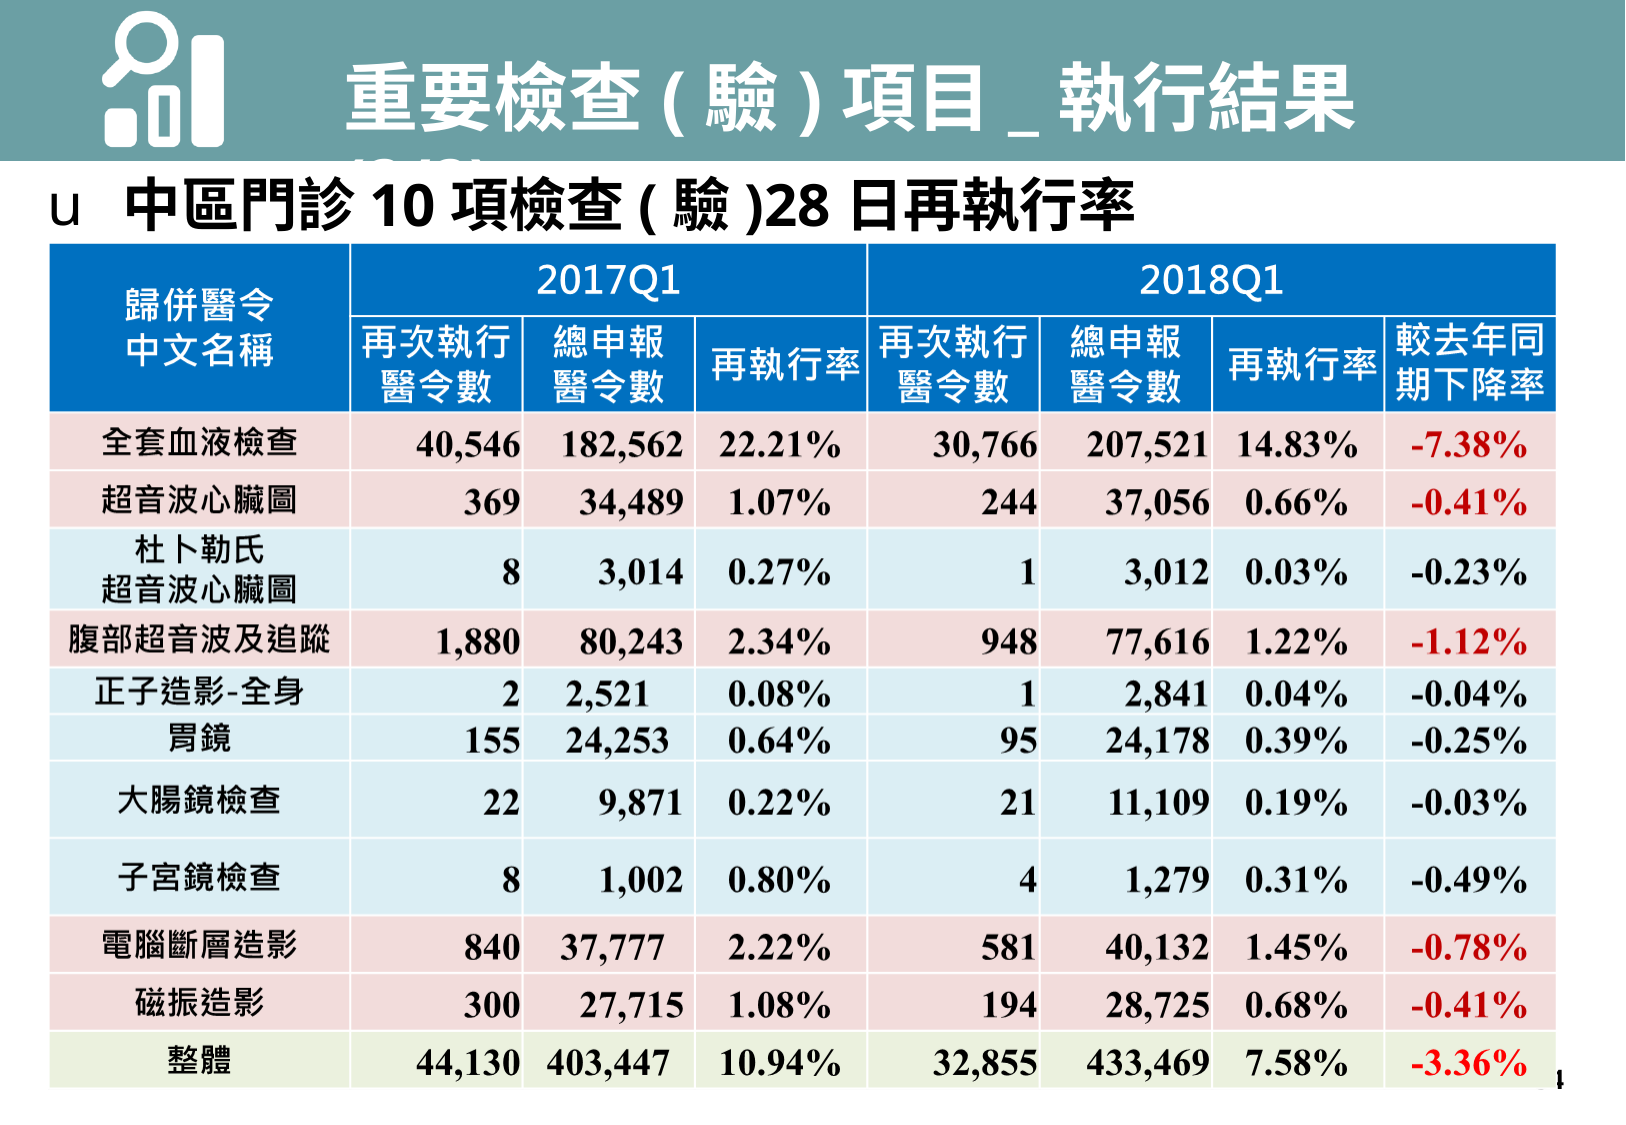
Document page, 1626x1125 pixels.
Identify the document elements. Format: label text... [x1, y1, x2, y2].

picture [48, 242, 1557, 1106]
text_box 中區門診10項檢查(驗)28日再執行率 [33, 161, 1302, 246]
text_box <編號> [1519, 1046, 1625, 1110]
picture [0, 0, 1625, 161]
text_box 重要檢查(驗)項目_執行結果(2/2) [328, 43, 1507, 228]
